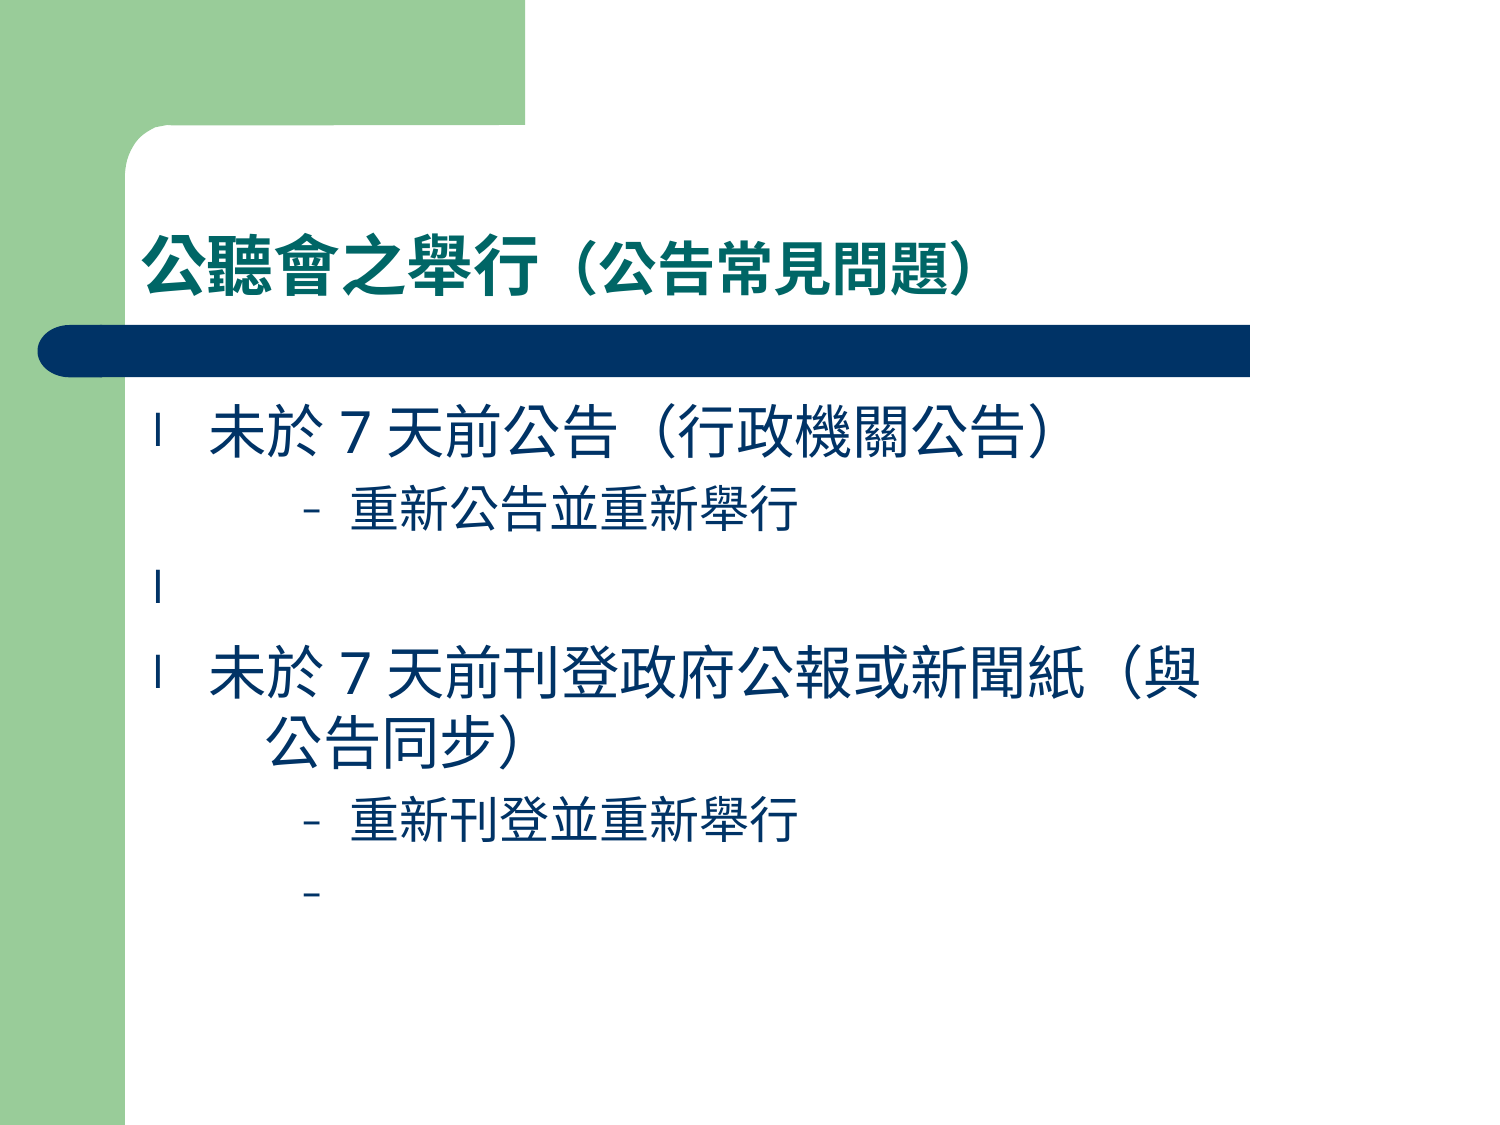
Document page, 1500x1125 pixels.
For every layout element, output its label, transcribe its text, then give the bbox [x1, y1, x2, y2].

title 公聽會之舉行（公告常見問題） [125, 125, 1426, 313]
list 未於7天前公告（行政機關公告） 重新公告並重新舉行 未於7天前刊登政府公報或新聞紙（與公告同步） 重新刊登並重新舉行 [137, 387, 1247, 1095]
